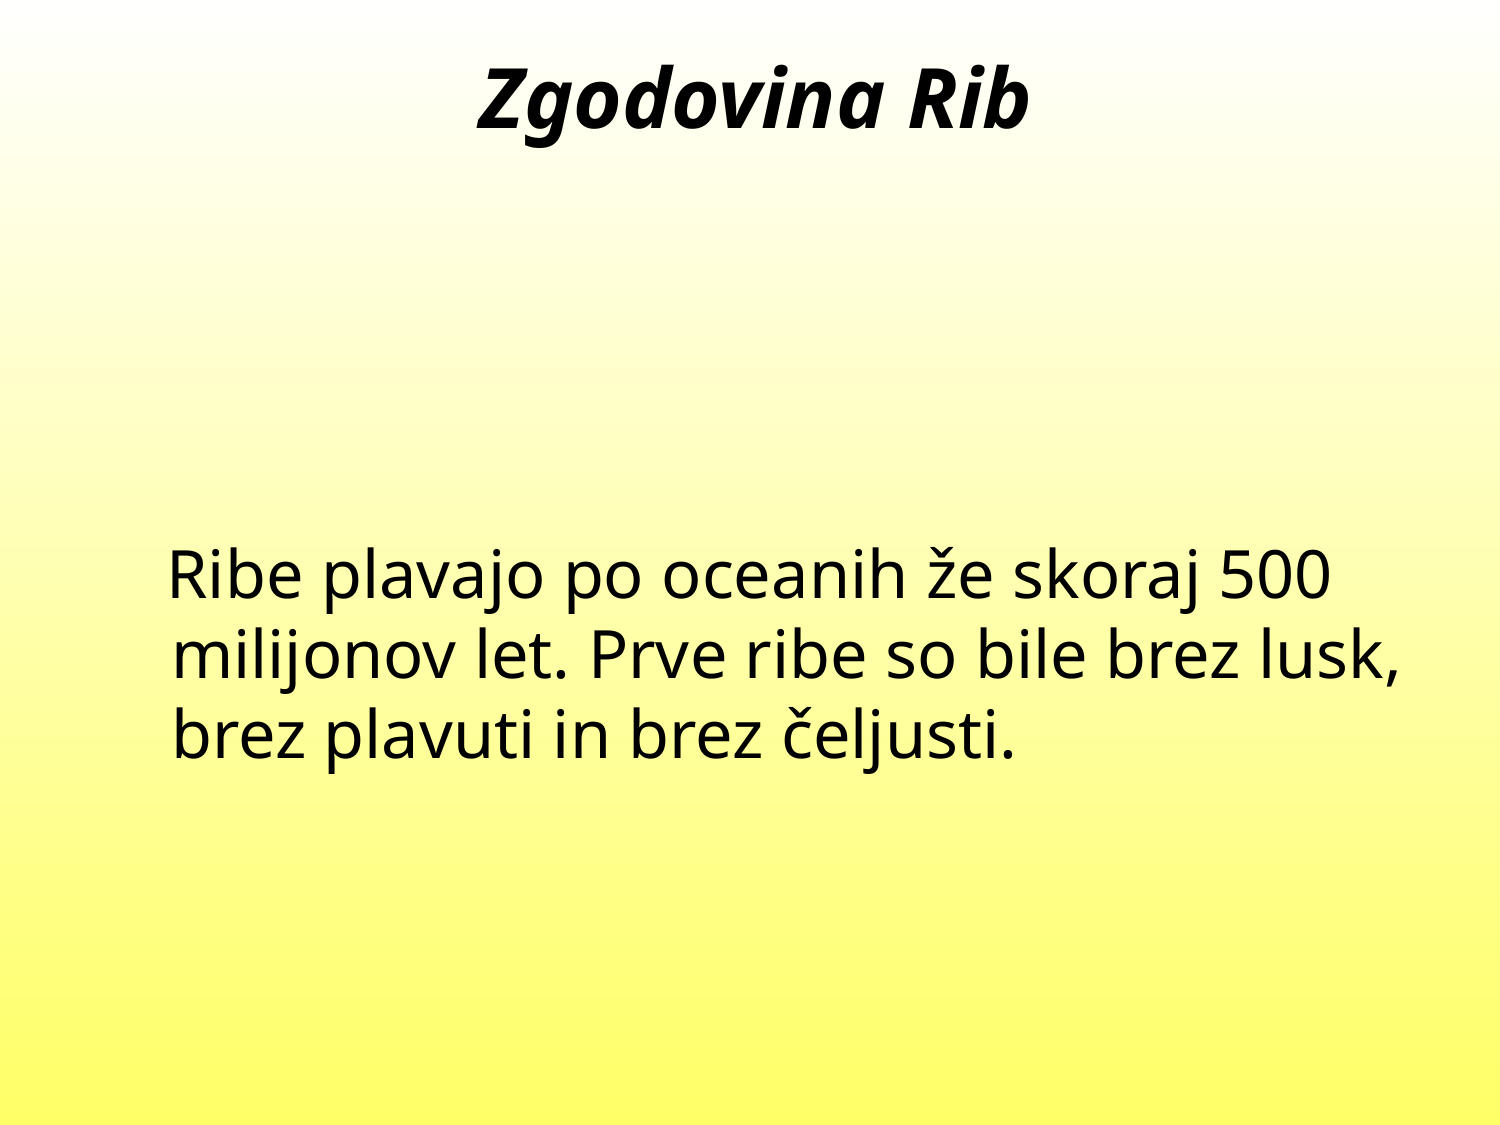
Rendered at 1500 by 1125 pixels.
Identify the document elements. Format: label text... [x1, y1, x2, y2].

text_box Zgodovina Rib [362, 37, 1150, 425]
text_box Ribe plavajo po oceanih že skoraj 500 milijonov let. Prve ribe so bile brez lusk, brez plavuti in brez čeljusti. [99, 524, 1450, 1125]
